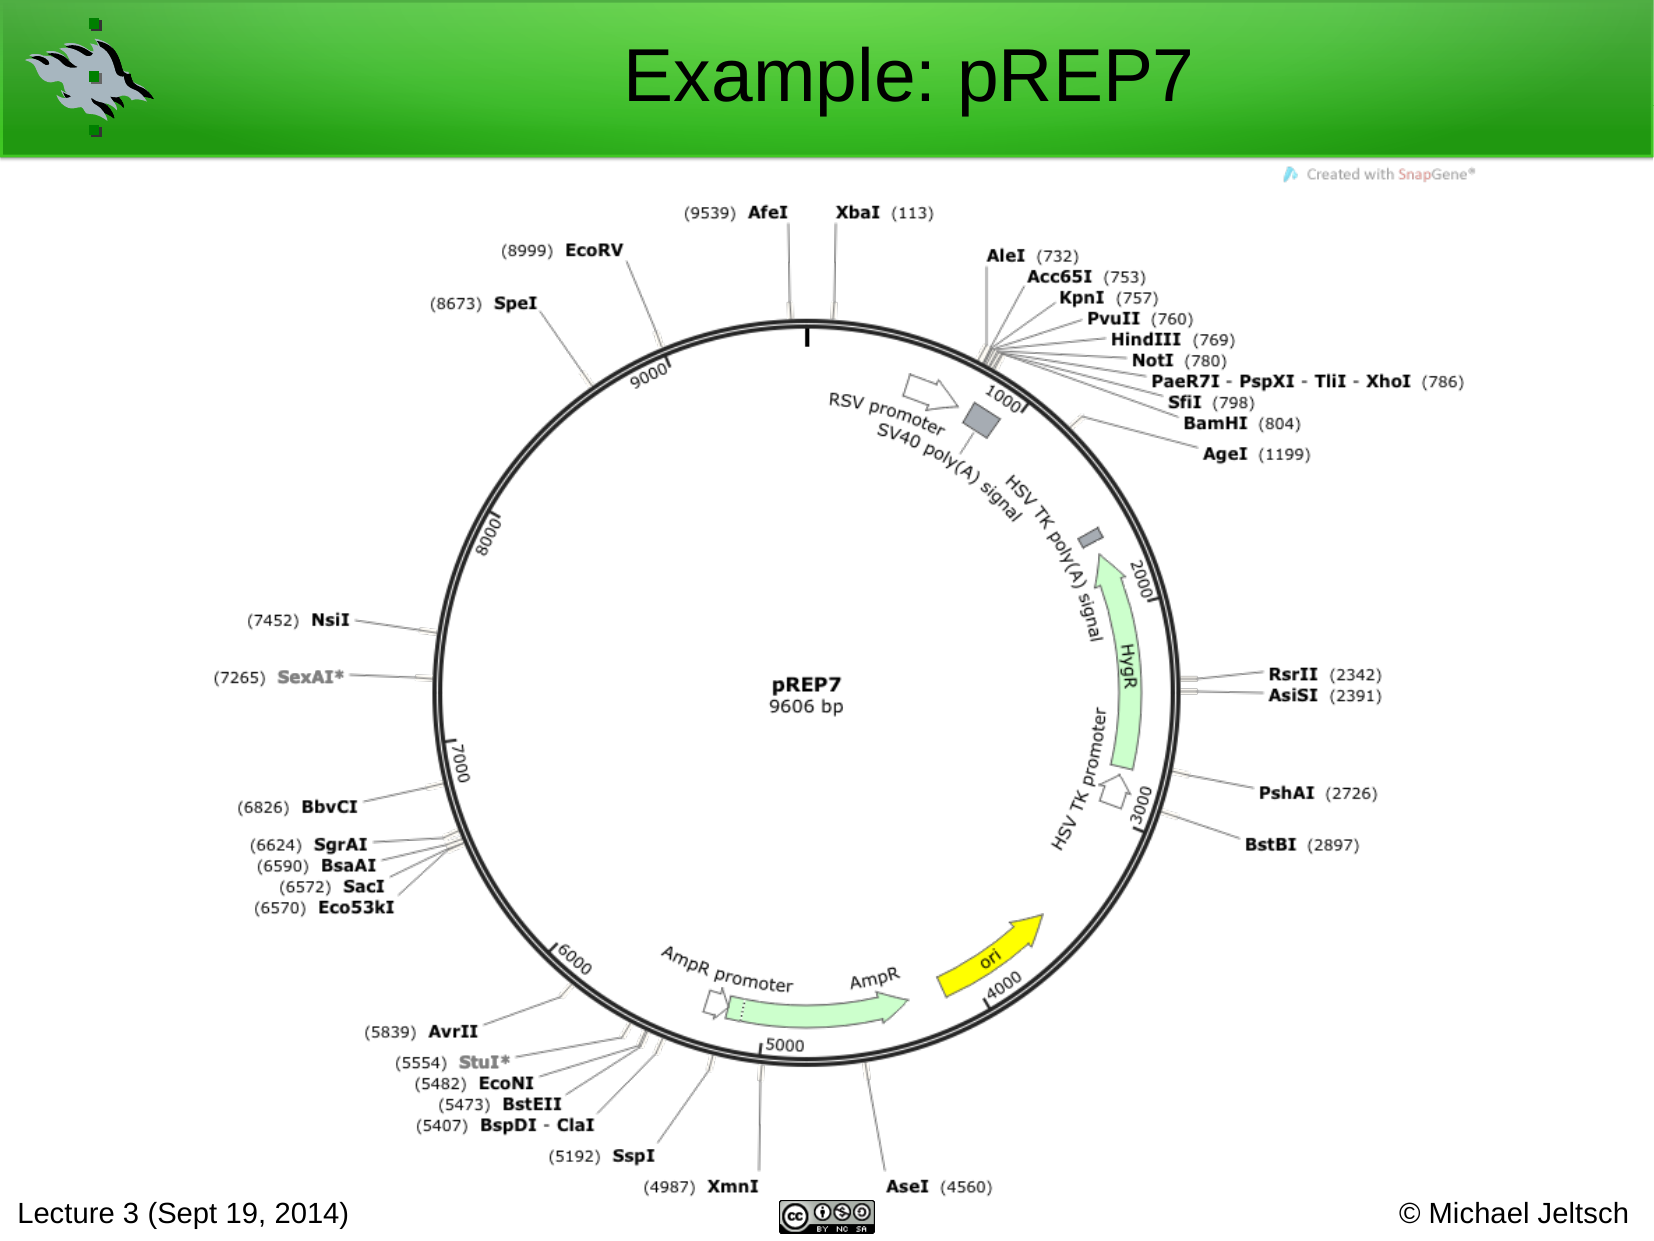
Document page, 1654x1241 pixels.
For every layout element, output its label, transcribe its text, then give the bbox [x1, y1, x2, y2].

title Example: pREP7 [289, 30, 1531, 121]
picture [194, 160, 1485, 1234]
